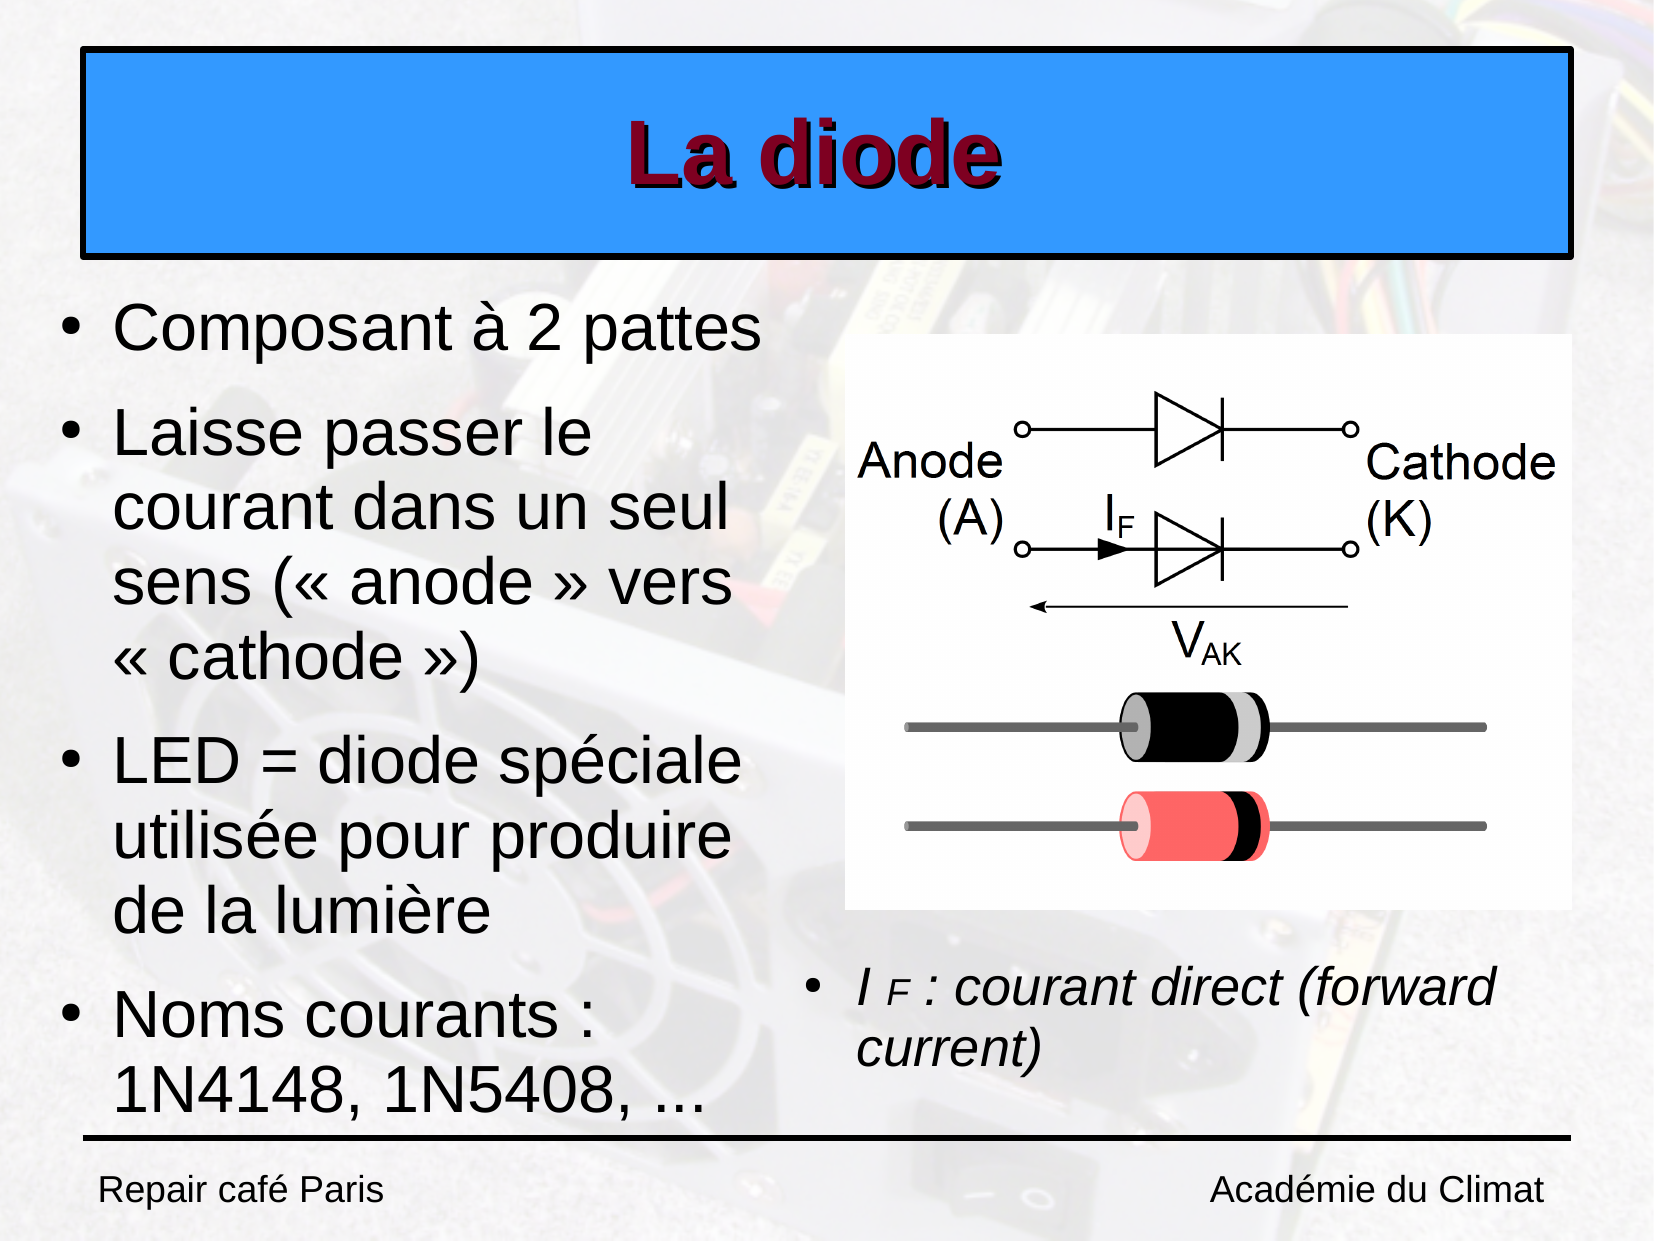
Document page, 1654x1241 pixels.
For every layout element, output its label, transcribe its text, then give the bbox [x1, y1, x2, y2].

text_box Repair café Paris Académie du Climat [82, 1161, 1571, 1219]
list Composant à 2 pattes Laisse passer le courant dans un seul sens (« anode » vers « cathode ») LED = diode spéciale utilisée pour produire de la lumière Noms courants : 1N4148, 1N5408, ... [41, 290, 768, 1127]
title La diode [82, 49, 1571, 257]
list I F : courant direct (forward current) [785, 956, 1512, 1111]
picture [0, 0, 1654, 1241]
